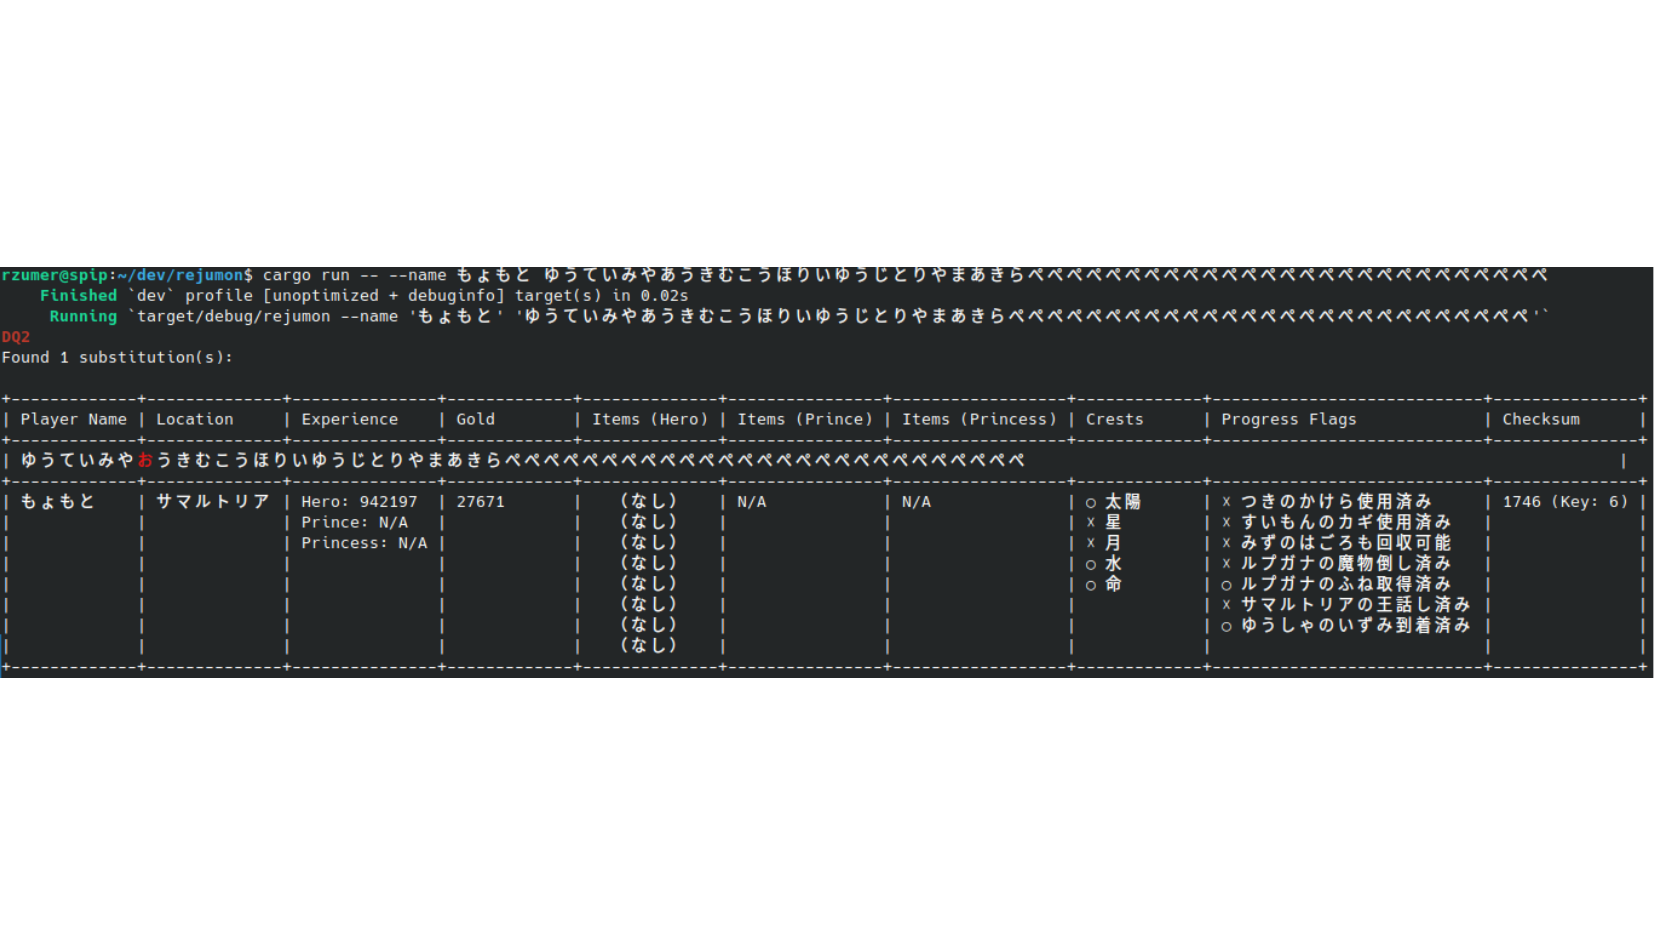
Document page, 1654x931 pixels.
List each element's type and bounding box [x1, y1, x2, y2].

picture [0, 267, 1654, 679]
